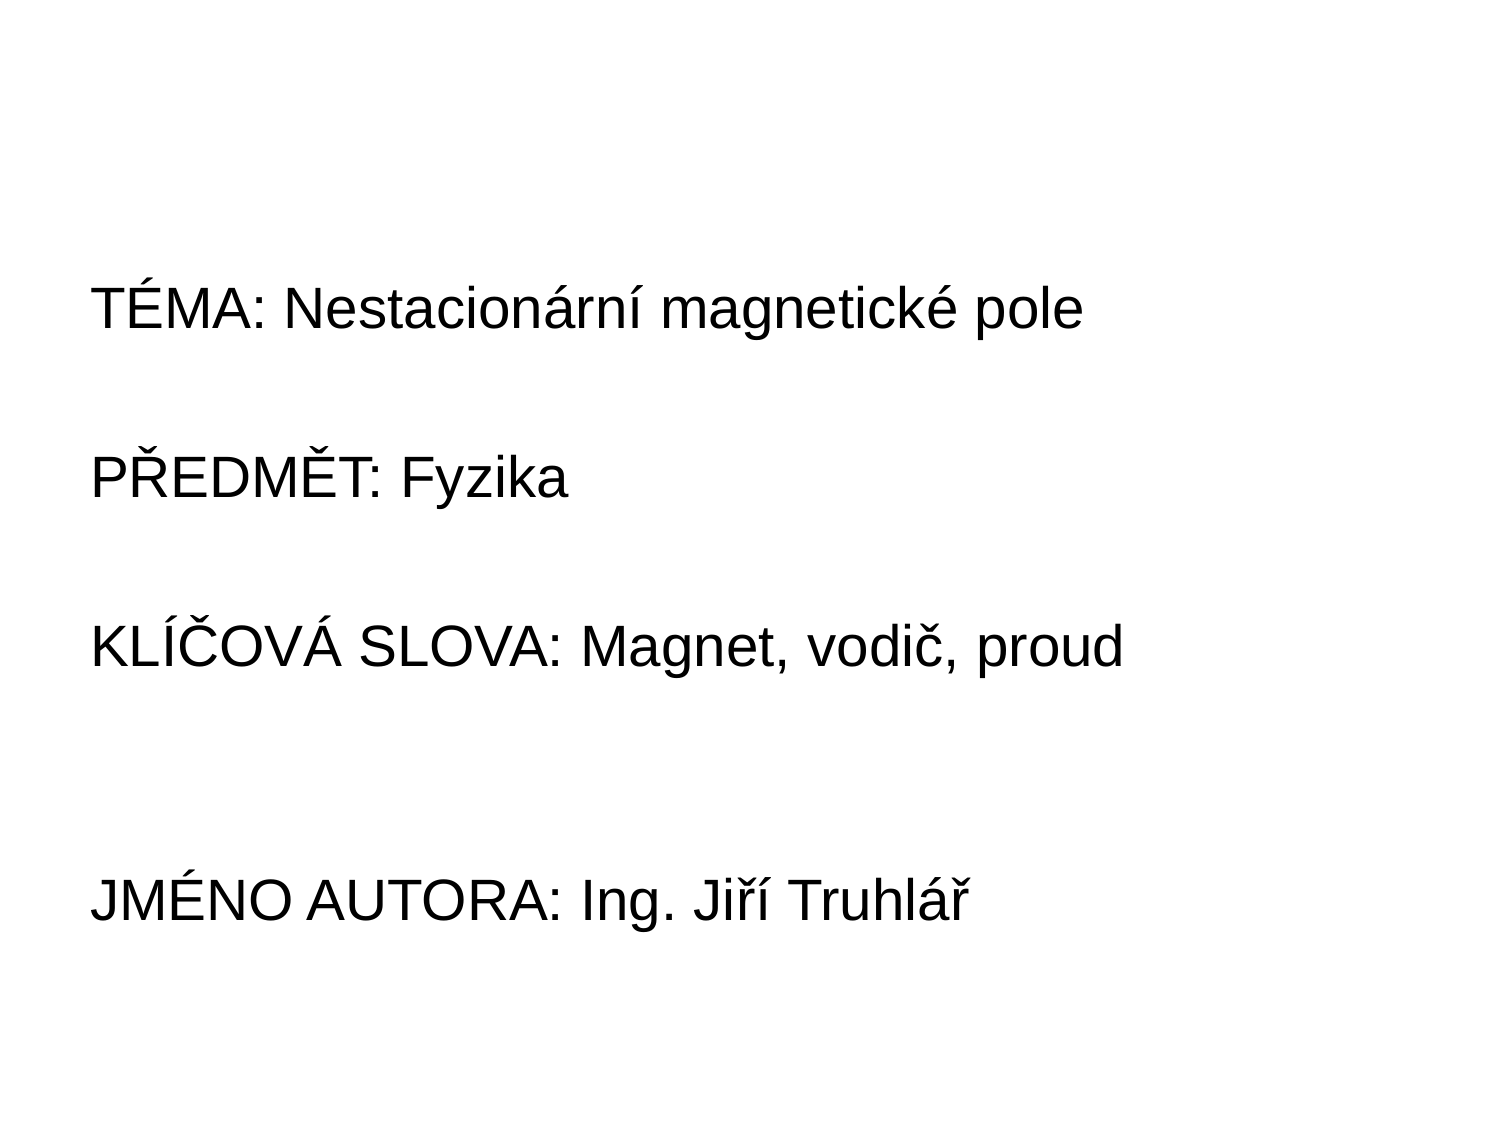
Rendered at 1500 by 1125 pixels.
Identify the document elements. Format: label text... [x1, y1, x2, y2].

list TÉMA: Nestacionární magnetické pole PŘEDMĚT: Fyzika KLÍČOVÁ SLOVA: Magnet, vodič, proud JMÉNO AUTORA: Ing. Jiří Truhlář [75, 262, 1426, 1024]
